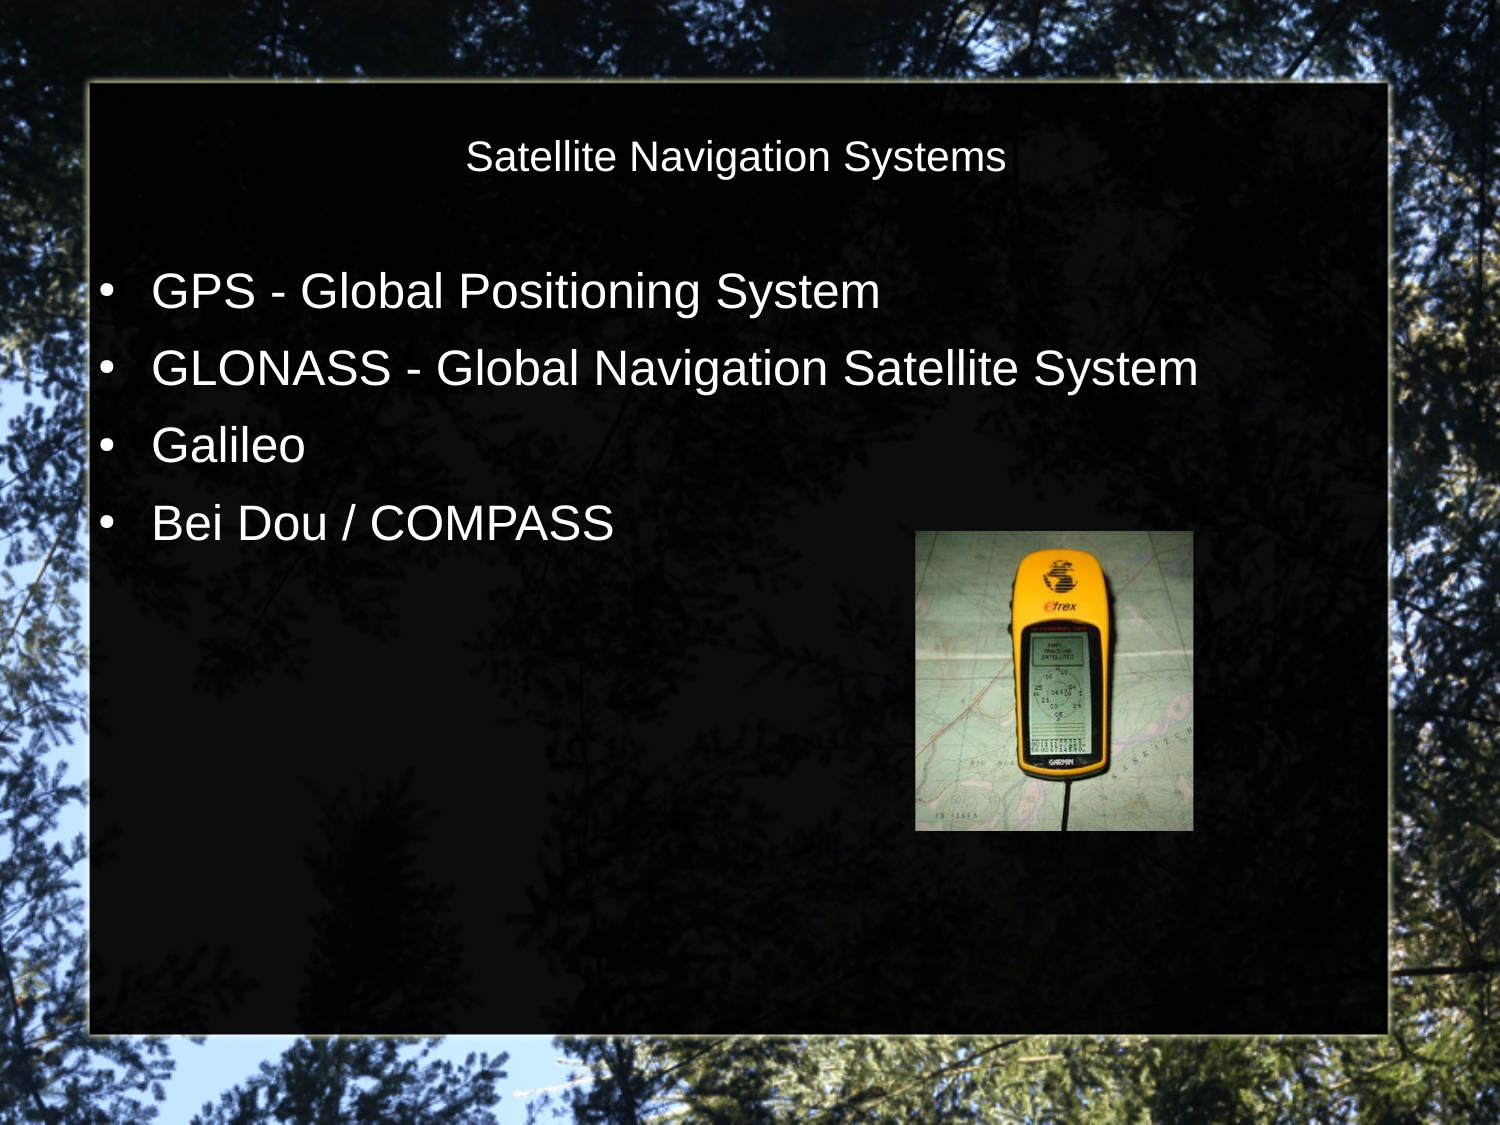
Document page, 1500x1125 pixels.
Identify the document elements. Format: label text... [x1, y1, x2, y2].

list GPS - Global Positioning System GLONASS - Global Navigation Satellite System Galileo Bei Dou / COMPASS [80, 263, 1393, 916]
title Satellite Navigation Systems [80, 80, 1393, 233]
picture [0, 0, 1500, 1125]
